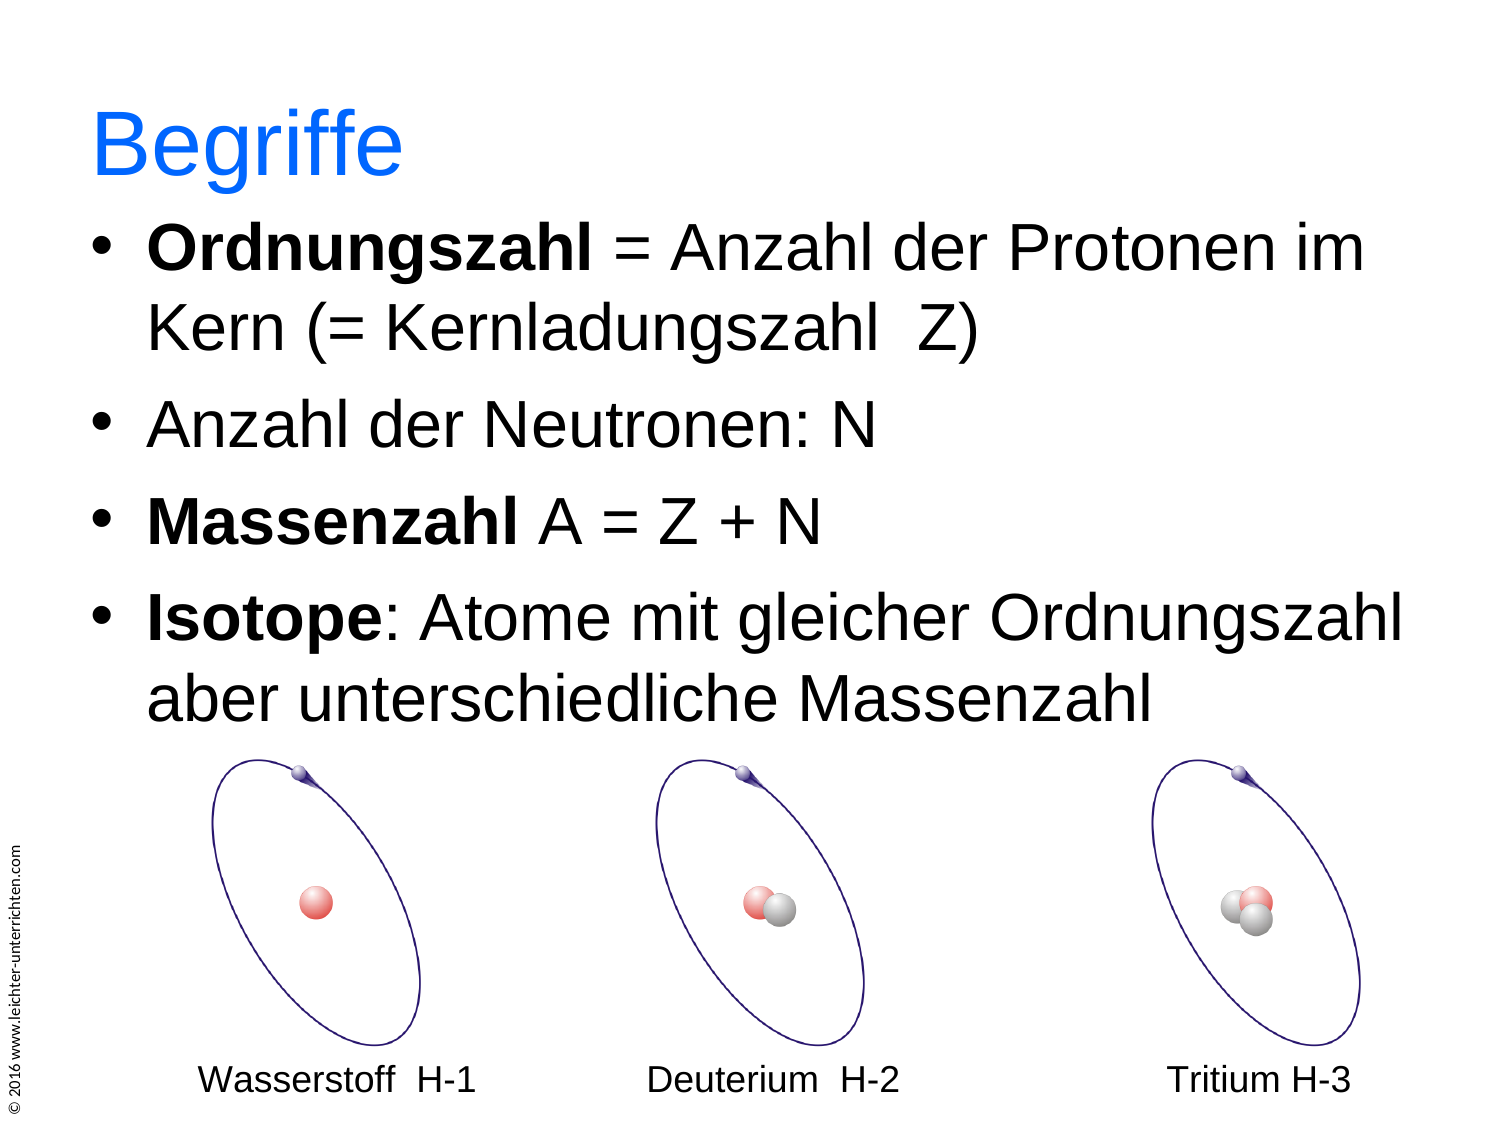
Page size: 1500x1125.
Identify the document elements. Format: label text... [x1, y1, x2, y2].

title Begriffe [75, 45, 1426, 196]
text_box Wasserstoff H-1 [183, 1046, 492, 1108]
text_box Tritium H-3 [1151, 1046, 1367, 1108]
picture [1116, 739, 1396, 1066]
picture [620, 739, 900, 1066]
text_box Deuterium H-2 [631, 1046, 916, 1108]
picture [176, 739, 456, 1066]
list Ordnungszahl = Anzahl der Protonen im Kern (= Kernladungszahl Z) Anzahl der Neutronen: N Massenzahl A = Z + N Isotope: Atome mit gleicher Ordnungszahl aber unterschiedliche Massenzahl [75, 196, 1426, 939]
